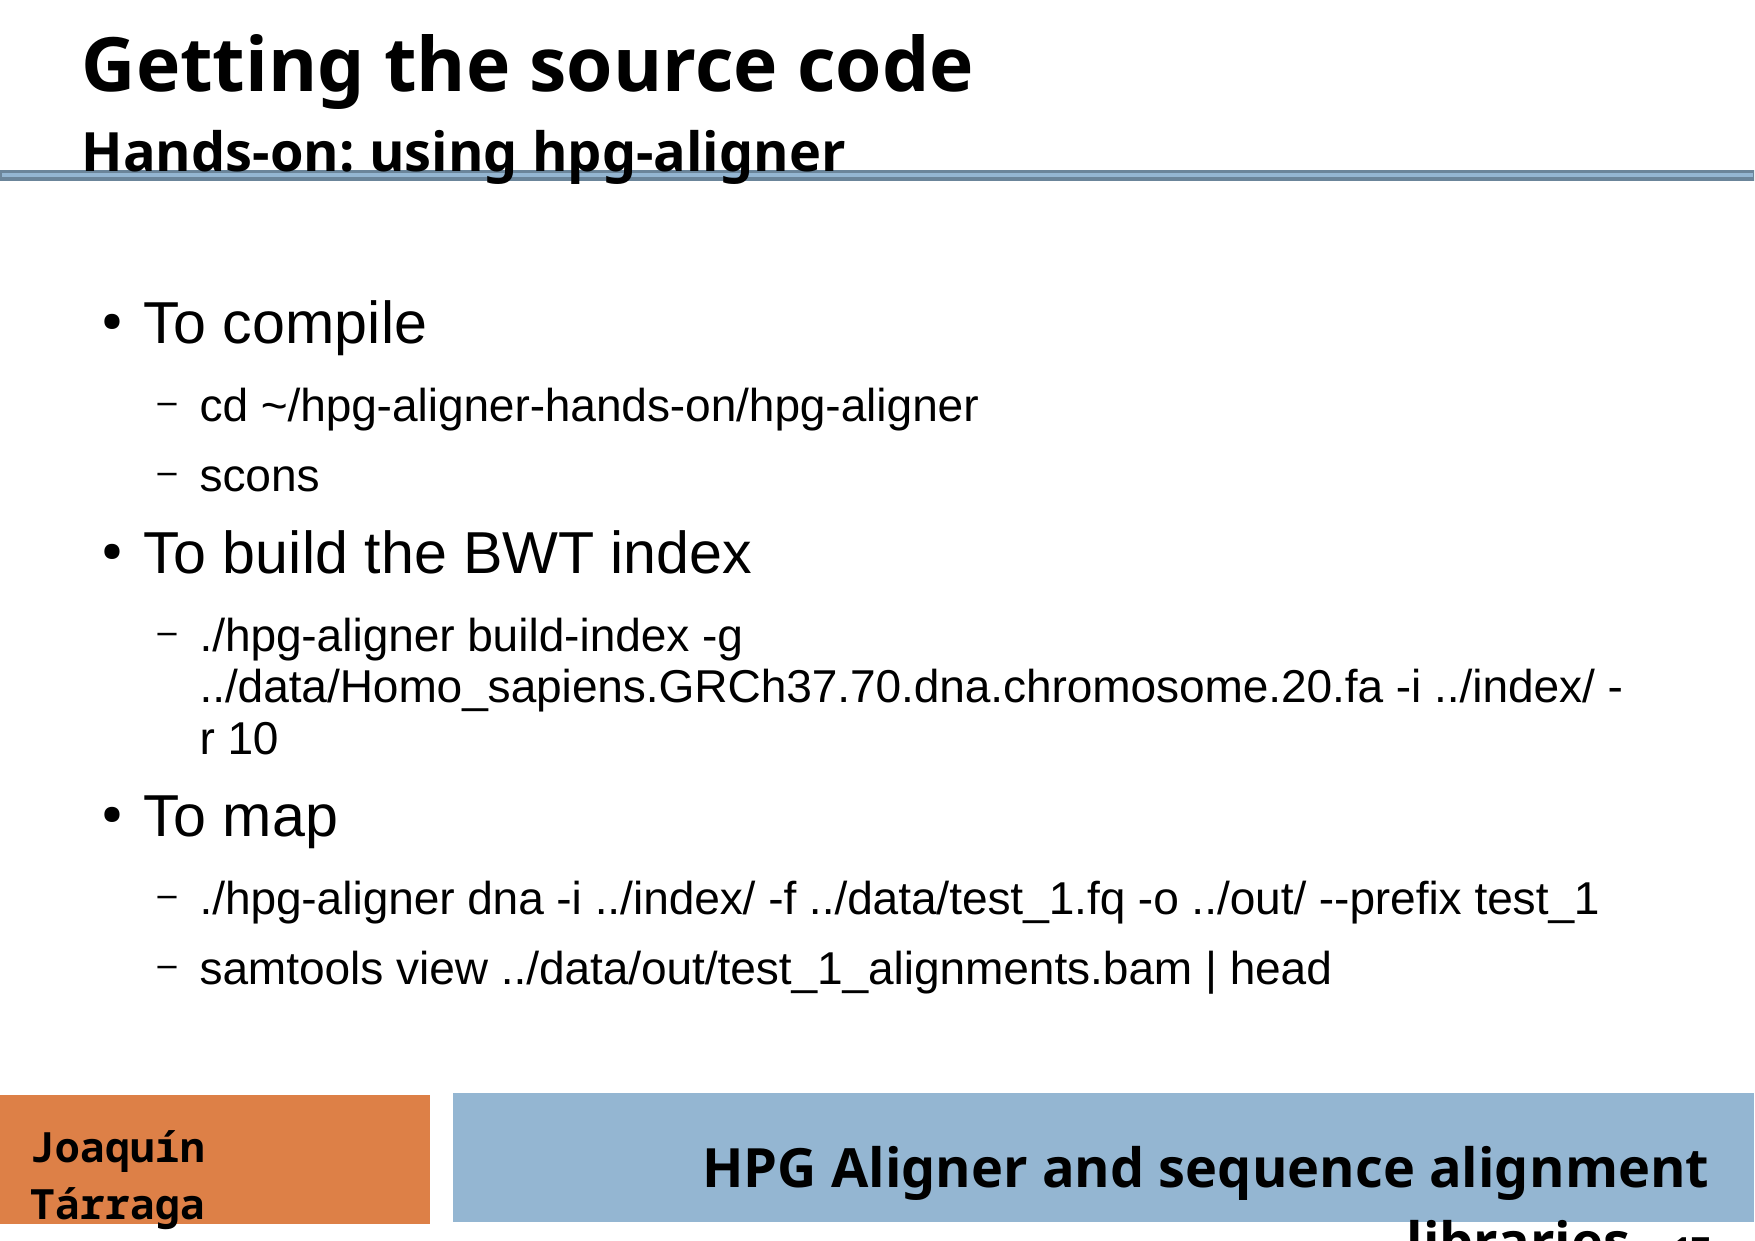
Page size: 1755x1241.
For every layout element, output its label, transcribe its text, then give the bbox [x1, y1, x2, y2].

text_box [579, 171, 624, 179]
text_box [747, 171, 1754, 179]
text_box [511, 171, 571, 179]
text_box Joaquín Tárraga jtarraga@cipf.es [15, 1110, 406, 1221]
text_box Getting the source code Hands-on: using hpg-aligner [67, 3, 1688, 168]
text_box [0, 171, 505, 179]
list To compile cd ~/hpg-aligner-hands-on/hpg-aligner scons To build the BWT index ./hpg-aligner build-index -g ../data/Homo_sapiens.GRCh37.70.dna.chromosome.20.fa -i ../index/ -r 10 To map ./hpg-aligner dna -i ../index/ -f ../data/test_1.fq -o ../out/ --prefix test_1 samtools view ../data/out/test_1_alignments.bam | head [87, 290, 1632, 1010]
text_box [630, 171, 741, 179]
text_box HPG Aligner and sequence alignment libraries 17 [480, 1122, 1726, 1239]
